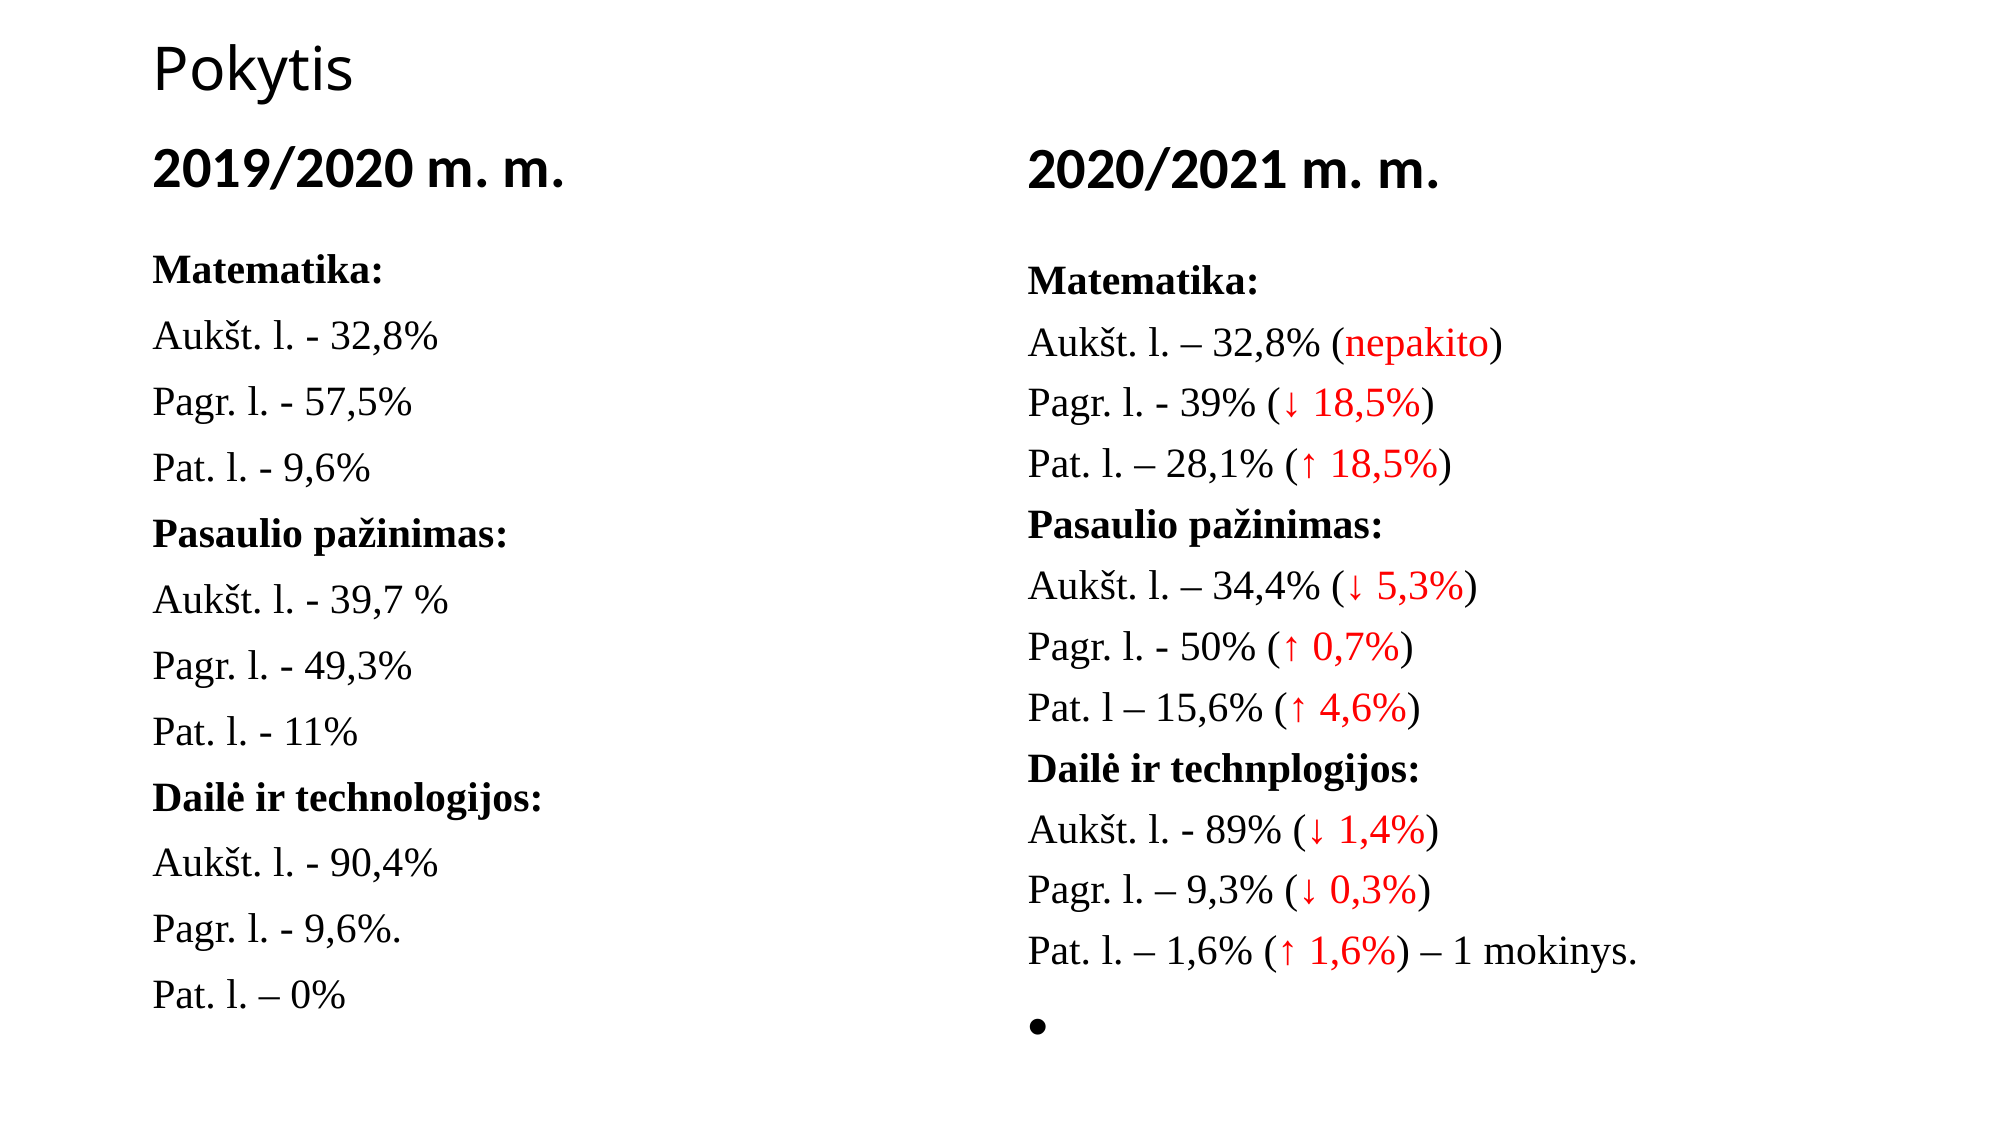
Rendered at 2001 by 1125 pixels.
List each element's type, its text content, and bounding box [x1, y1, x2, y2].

list 2019/2020 m. m. [137, 127, 984, 208]
title Pokytis [137, 30, 1863, 112]
list 2020/2021 m. m. [1012, 127, 1863, 208]
list Matematika: Aukšt. l. - 32,8% Pagr. l. - 57,5% Pat. l. - 9,6% Pasaulio pažinimas: Aukšt. l. - 39,7 % Pagr. l. - 49,3% Pat. l. - 11% Dailė ir technologijos: Aukšt. l. - 90,4% Pagr. l. - 9,6%. Pat. l. – 0% [137, 240, 984, 1061]
list Matematika: Aukšt. l. – 32,8% (nepakito) Pagr. l. - 39% (↓ 18,5%) Pat. l. – 28,1% (↑ 18,5%) Pasaulio pažinimas: Aukšt. l. – 34,4% (↓ 5,3%) Pagr. l. - 50% (↑ 0,7%) Pat. l – 15,6% (↑ 4,6%) Dailė ir technplogijos: Aukšt. l. - 89% (↓ 1,4%) Pagr. l. – 9,3% (↓ 0,3%) Pat. l. – 1,6% (↑ 1,6%) – 1 mokinys. [1012, 255, 1863, 1016]
